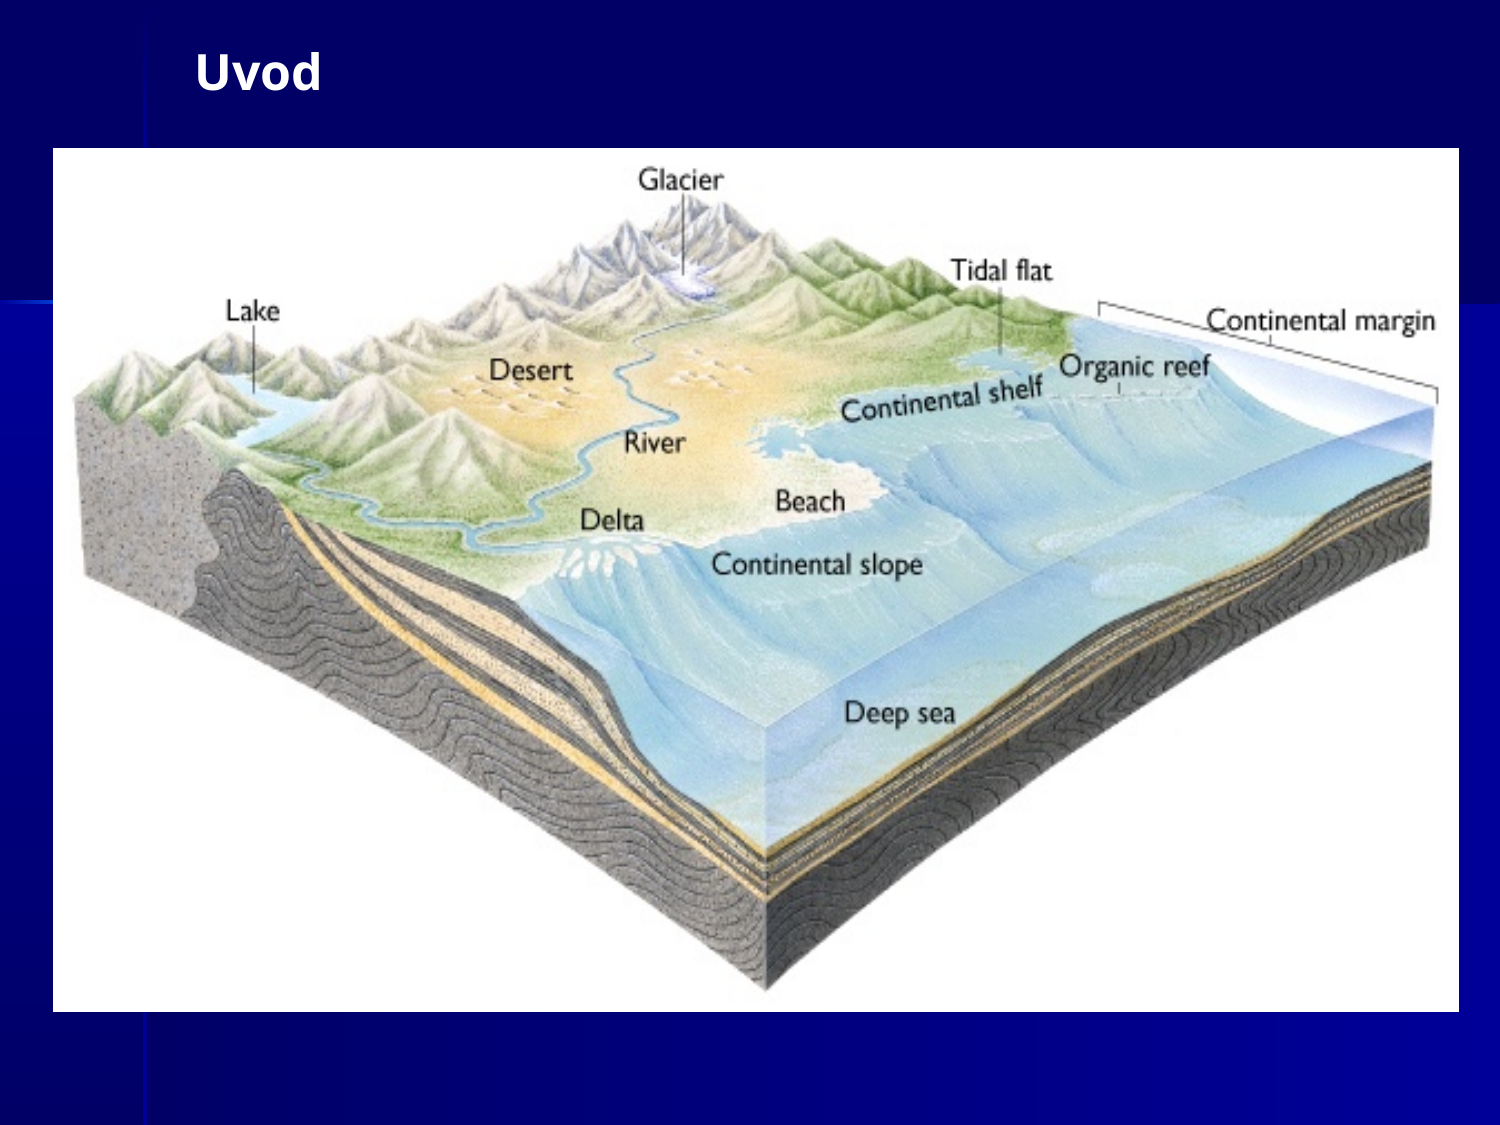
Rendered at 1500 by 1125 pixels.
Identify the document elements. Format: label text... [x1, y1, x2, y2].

text_box Uvod [179, 33, 339, 109]
picture [53, 148, 1459, 1012]
